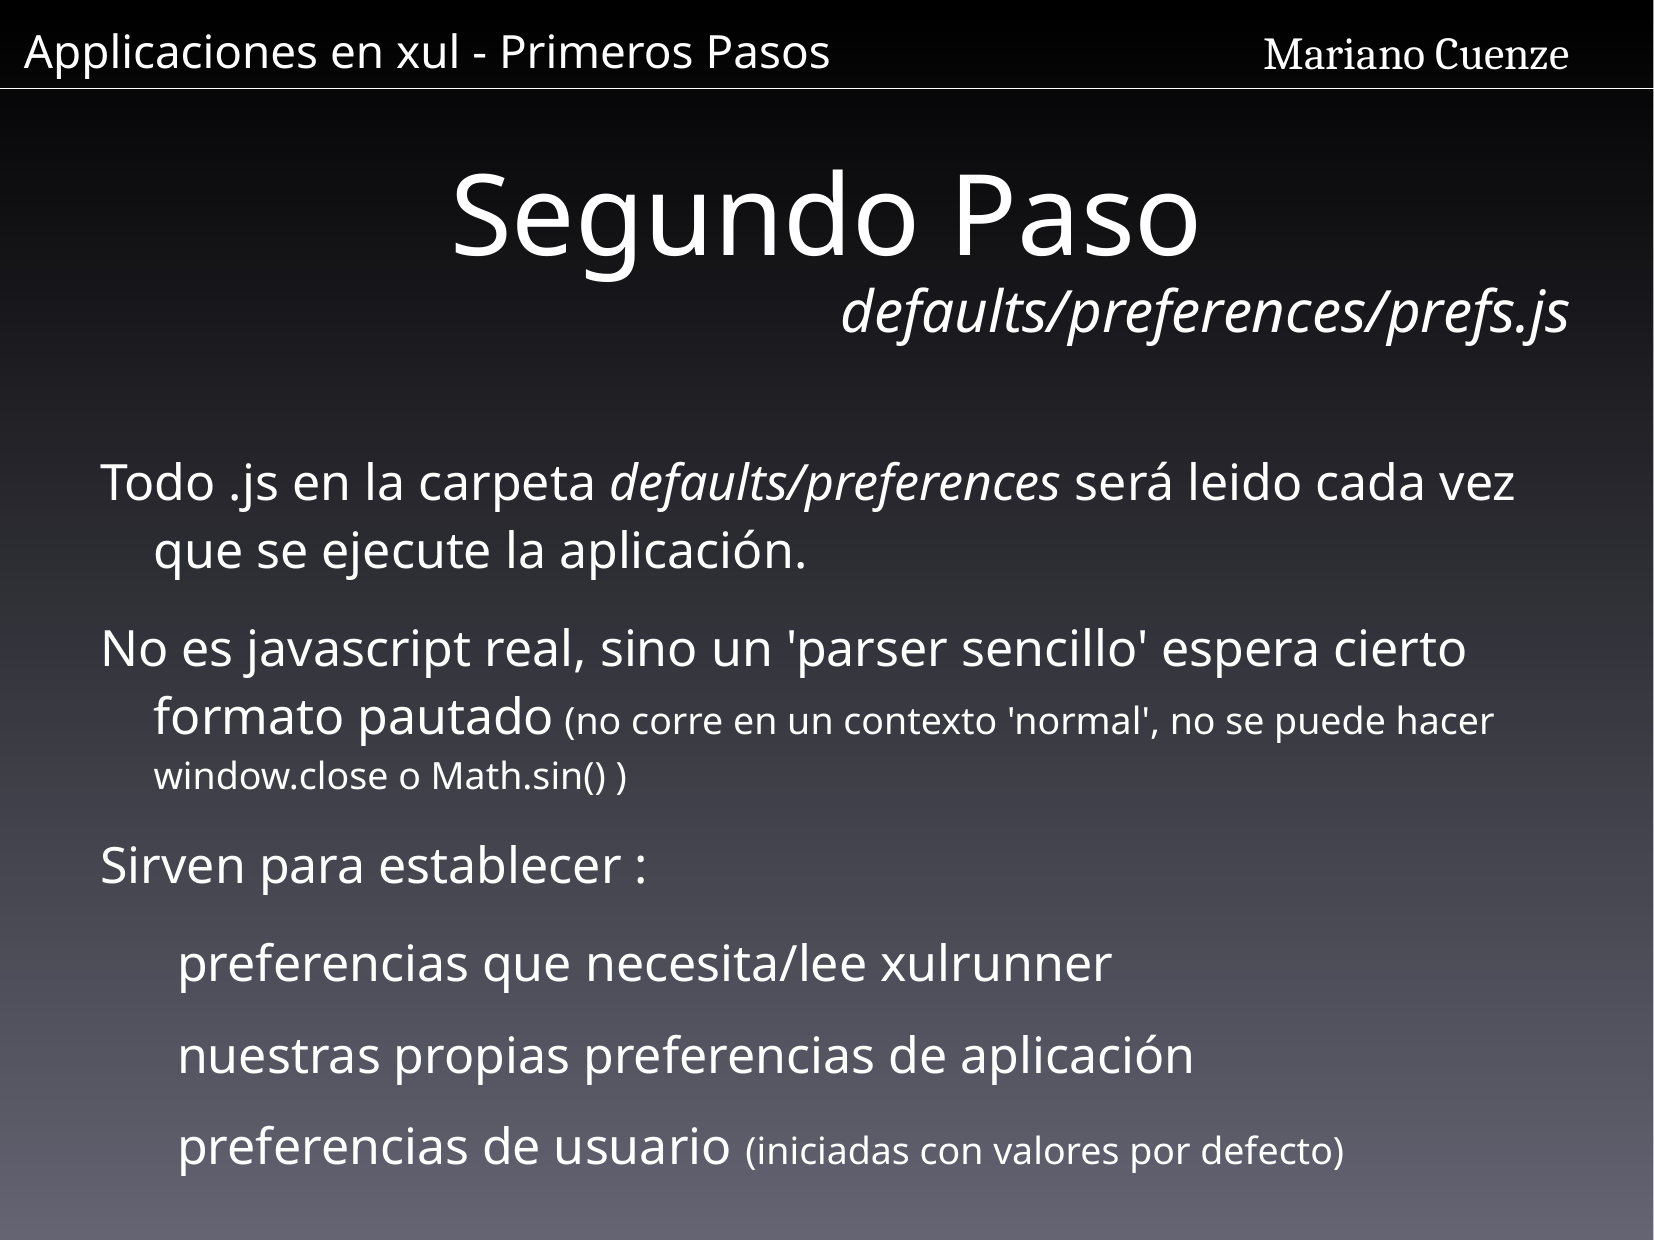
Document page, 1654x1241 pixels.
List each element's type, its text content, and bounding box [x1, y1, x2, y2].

title defaults/preferences/prefs.js [82, 265, 1571, 355]
list Todo .js en la carpeta defaults/preferences será leido cada vez que se ejecute la aplicación. No es javascript real, sino un 'parser sencillo' espera cierto formato pautado (no corre en un contexto 'normal', no se puede hacer window.close o Math.sin() ) Sirven para establecer : preferencias que necesita/lee xulrunner nuestras propias preferencias de aplicación preferencias de usuario (iniciadas con valores por defecto) [82, 355, 1571, 1153]
title Segundo Paso [82, 108, 1571, 265]
text_box Applicaciones en xul - Primeros Pasos [9, 11, 899, 80]
text_box Mariano Cuenze [1249, 20, 1648, 88]
